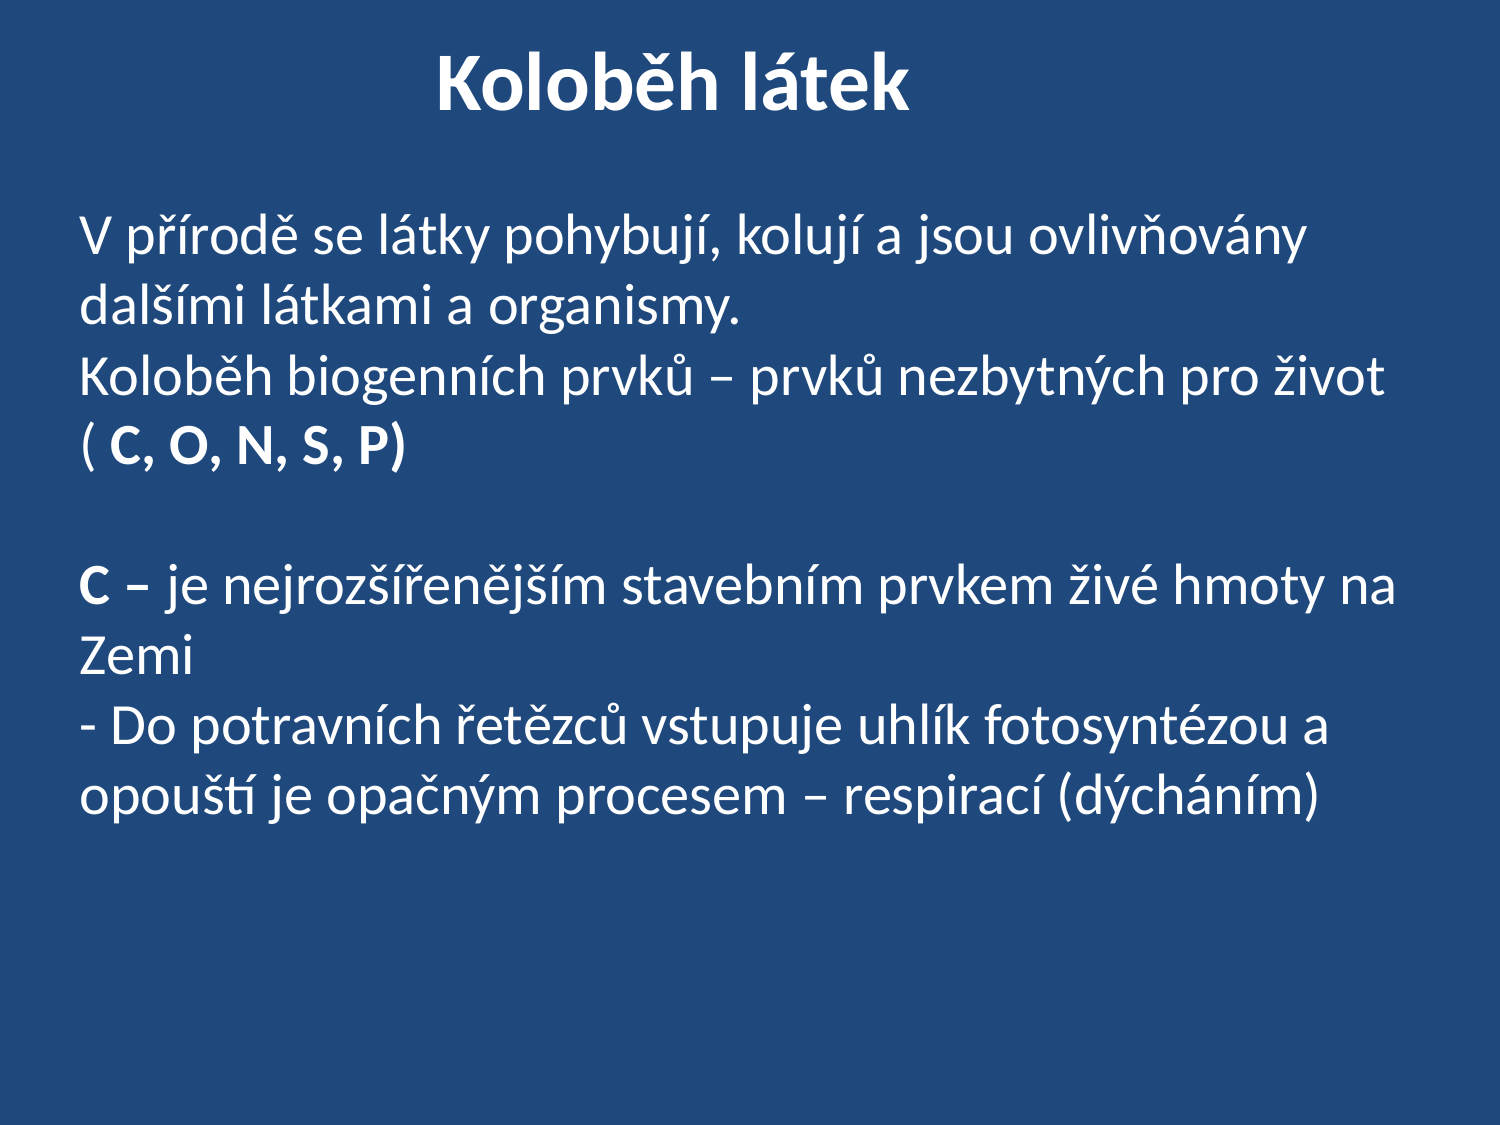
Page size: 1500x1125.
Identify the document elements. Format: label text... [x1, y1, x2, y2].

text_box Koloběh látek V přírodě se látky pohybují, kolují a jsou ovlivňovány dalšími látkami a organismy. Koloběh biogenních prvků – prvků nezbytných pro život ( C, O, N, S, P) C – je nejrozšířenějším stavebním prvkem živé hmoty na Zemi - Do potravních řetězců vstupuje uhlík fotosyntézou a opouští je opačným procesem – respirací (dýcháním) [65, 19, 1471, 974]
